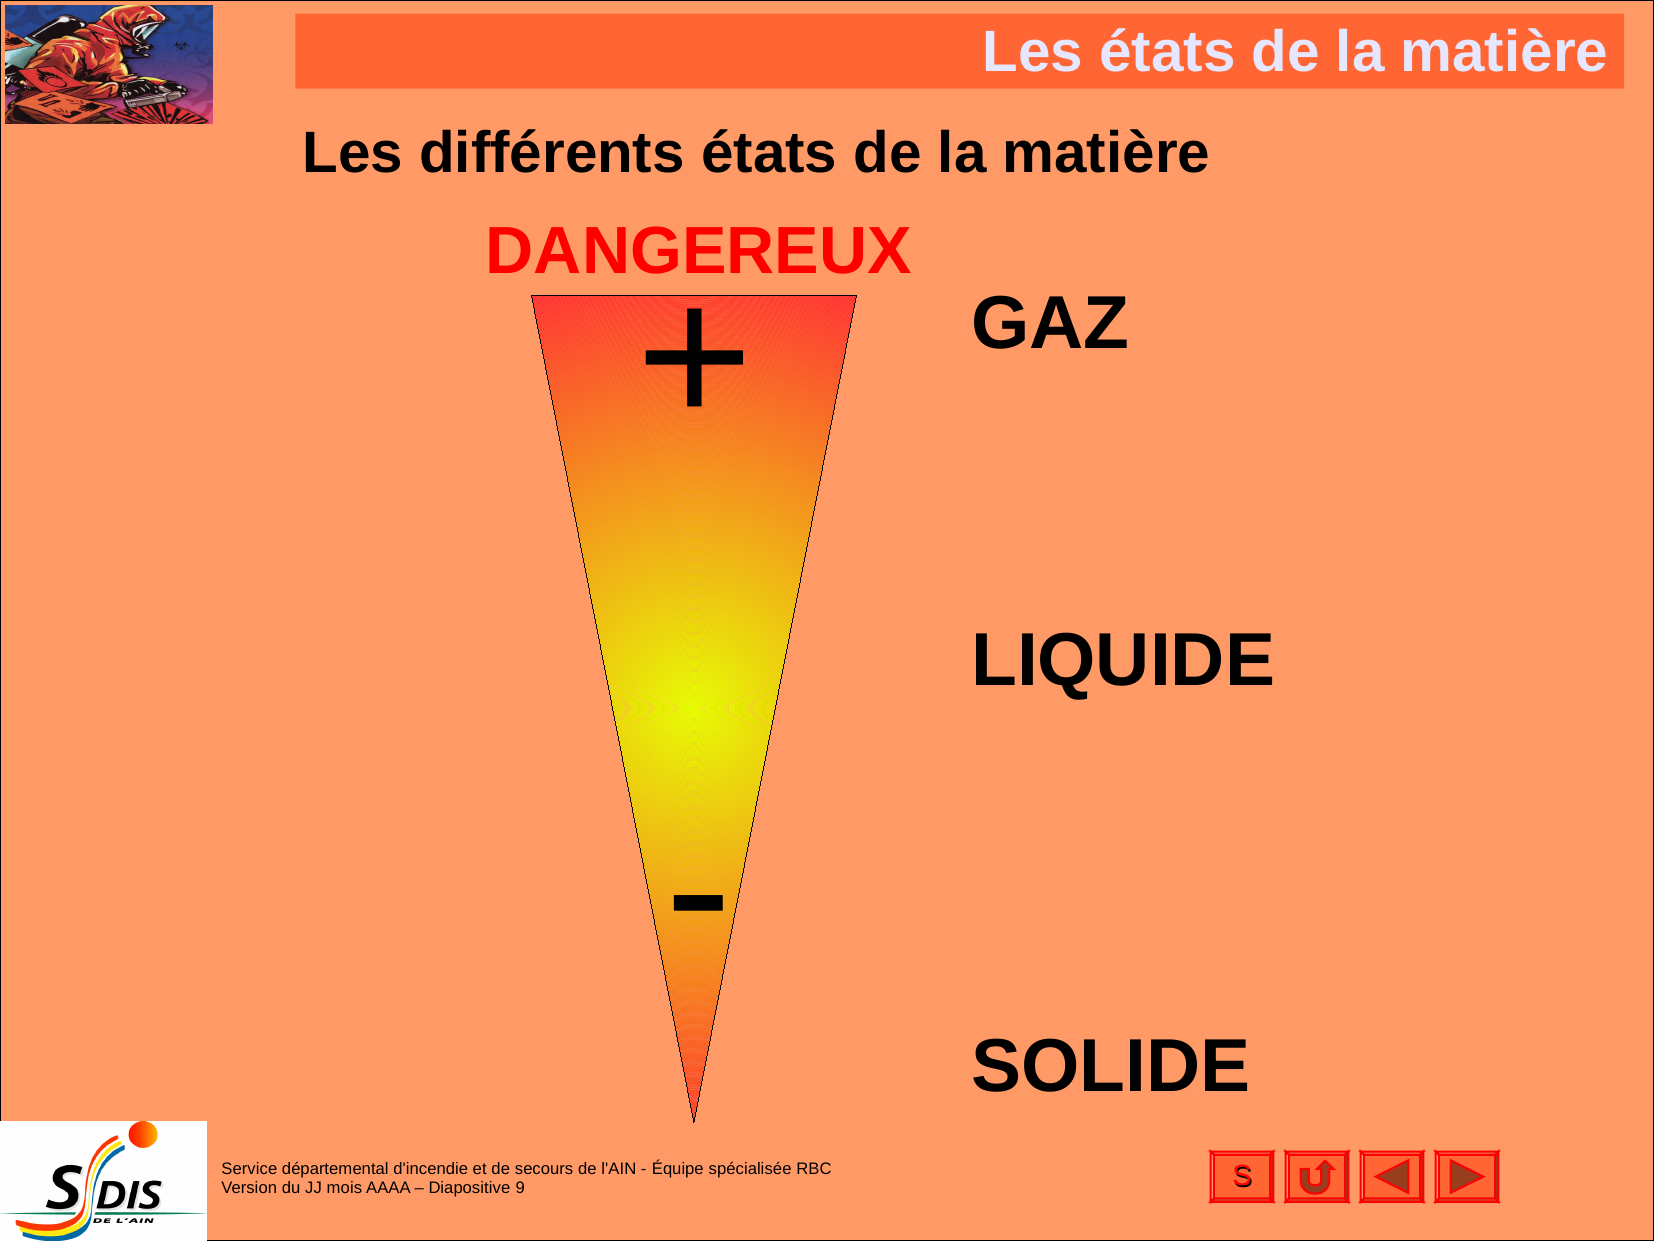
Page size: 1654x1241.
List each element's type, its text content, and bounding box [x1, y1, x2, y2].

text_box - [650, 767, 748, 1007]
text_box Les états de la matière [295, 13, 1625, 89]
text_box [531, 296, 857, 899]
text_box Les différents états de la matière [287, 112, 1227, 193]
picture [0, 1121, 207, 1241]
text_box + [621, 236, 768, 475]
text_box SOLIDE [956, 1015, 1266, 1115]
text_box GAZ [956, 273, 1145, 373]
text_box LIQUIDE [956, 609, 1291, 709]
text_box DANGEREUX [470, 205, 928, 296]
text_box [671, 1007, 717, 1123]
picture [5, 5, 213, 124]
